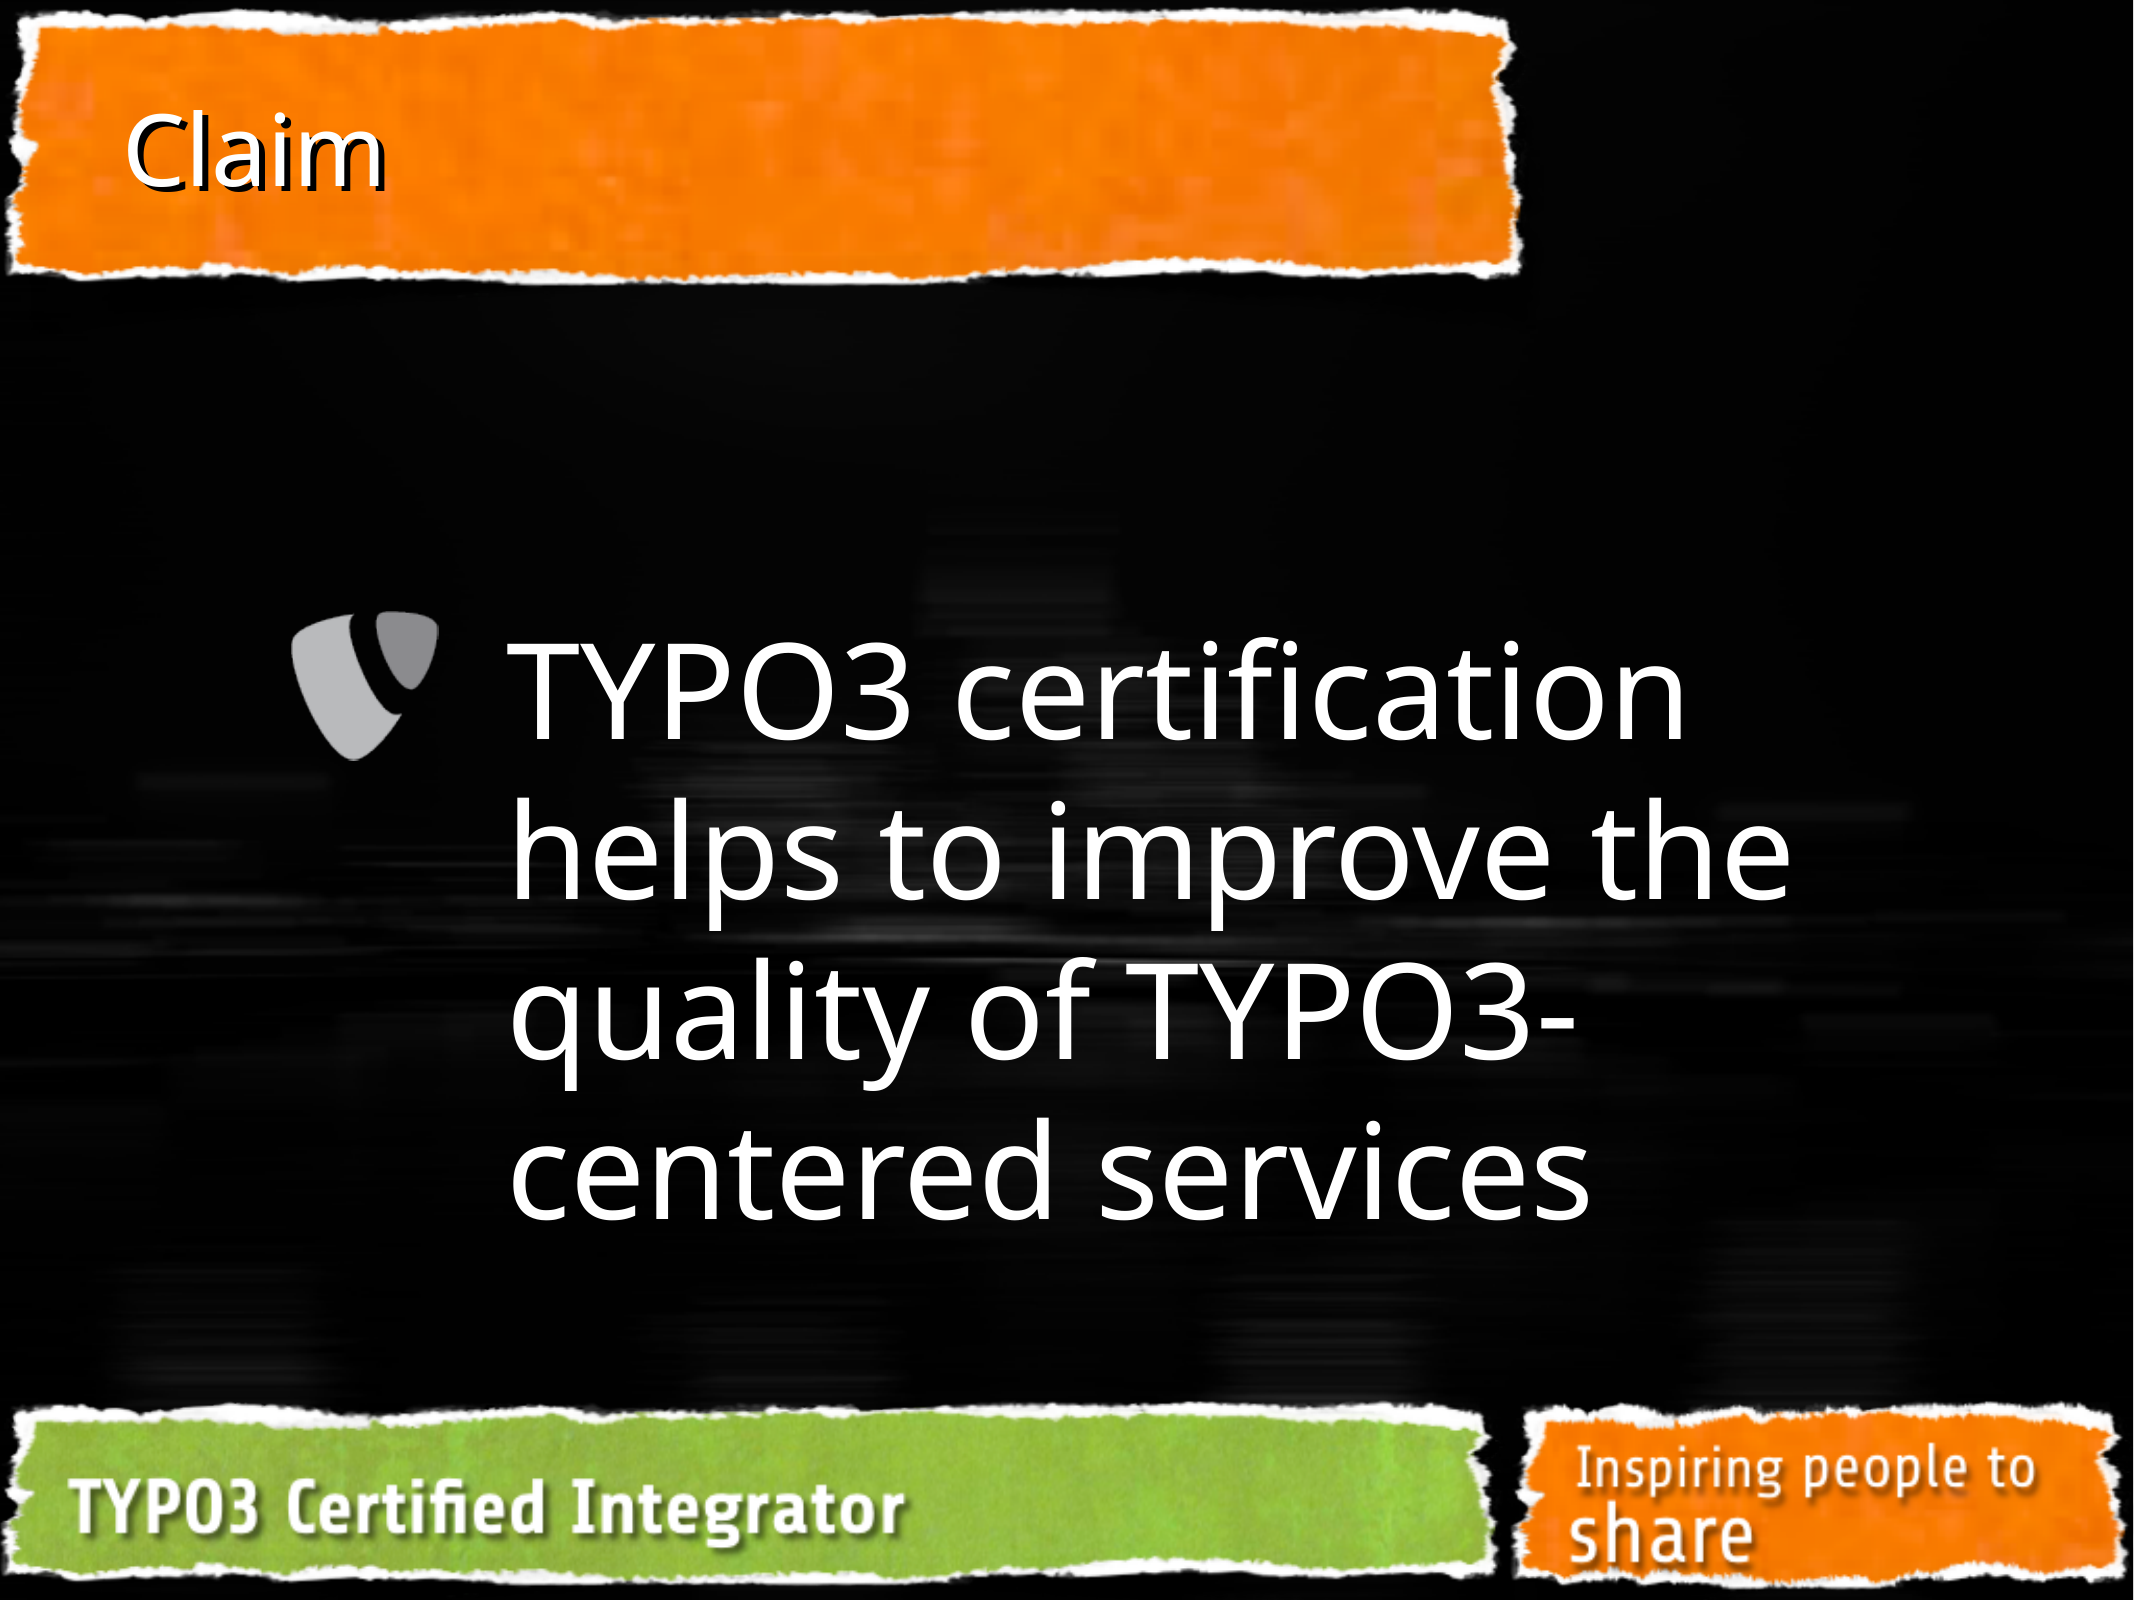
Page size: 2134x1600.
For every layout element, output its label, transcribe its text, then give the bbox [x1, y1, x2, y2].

list TYPO3 certification helps to improve the quality of TYPO3-centered services [185, 552, 1903, 1490]
title Claim [114, 74, 1453, 215]
picture [0, 0, 2134, 1600]
